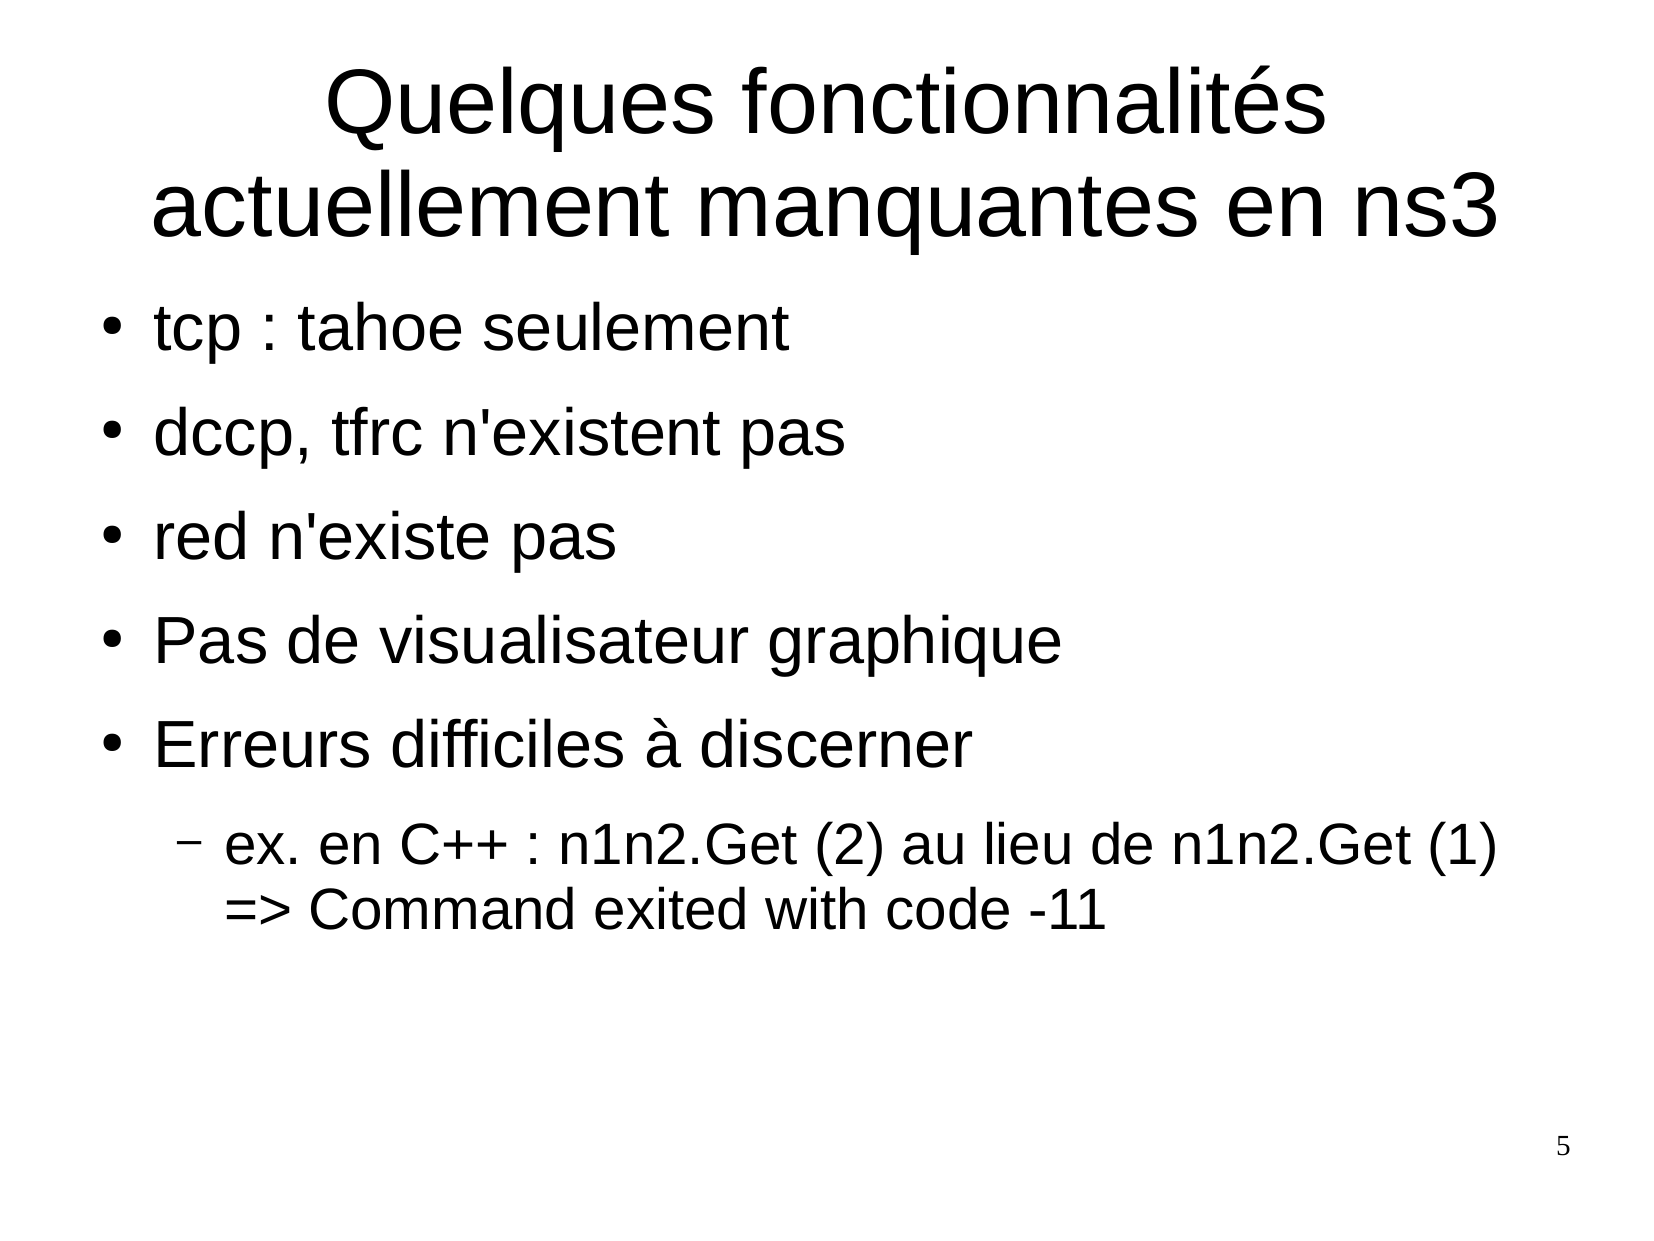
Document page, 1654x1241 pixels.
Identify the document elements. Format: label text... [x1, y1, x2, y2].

list tcp : tahoe seulement dccp, tfrc n'existent pas red n'existe pas Pas de visualisateur graphique Erreurs difficiles à discerner ex. en C++ : n1n2.Get (2) au lieu de n1n2.Get (1) => Command exited with code -11 [82, 290, 1571, 1094]
title Quelques fonctionnalités actuellement manquantes en ns3 [82, 50, 1571, 256]
